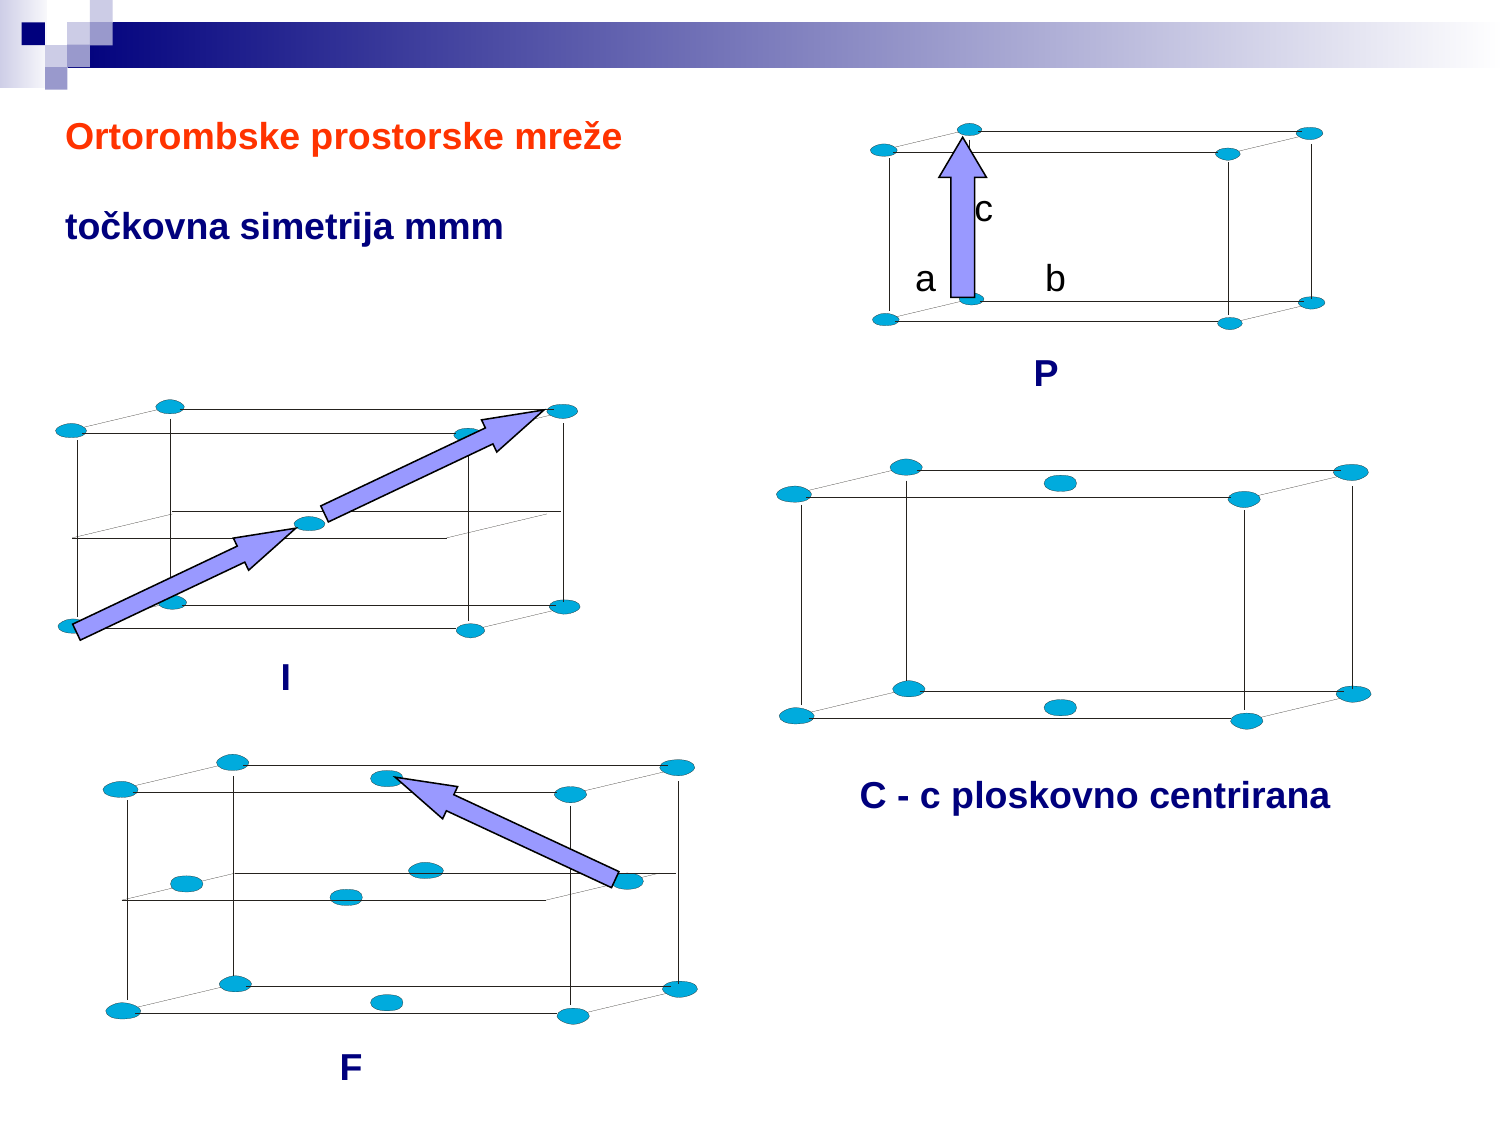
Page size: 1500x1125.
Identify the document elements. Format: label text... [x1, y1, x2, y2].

text_box a [900, 246, 951, 308]
chart [100, 751, 703, 1028]
text_box [320, 409, 544, 522]
text_box c [975, 175, 1009, 237]
text_box [938, 137, 987, 298]
text_box C - c ploskovno centrirana [844, 763, 1346, 824]
text_box [72, 528, 296, 641]
chart [868, 121, 1329, 333]
text_box b [1030, 246, 1081, 308]
text_box F [324, 1034, 378, 1096]
text_box I [265, 645, 307, 706]
chart [53, 397, 585, 641]
text_box Ortorombske prostorske mreže točkovna simetrija mmm [50, 104, 638, 346]
text_box [395, 777, 619, 888]
text_box P [1018, 341, 1074, 402]
chart [773, 456, 1377, 733]
